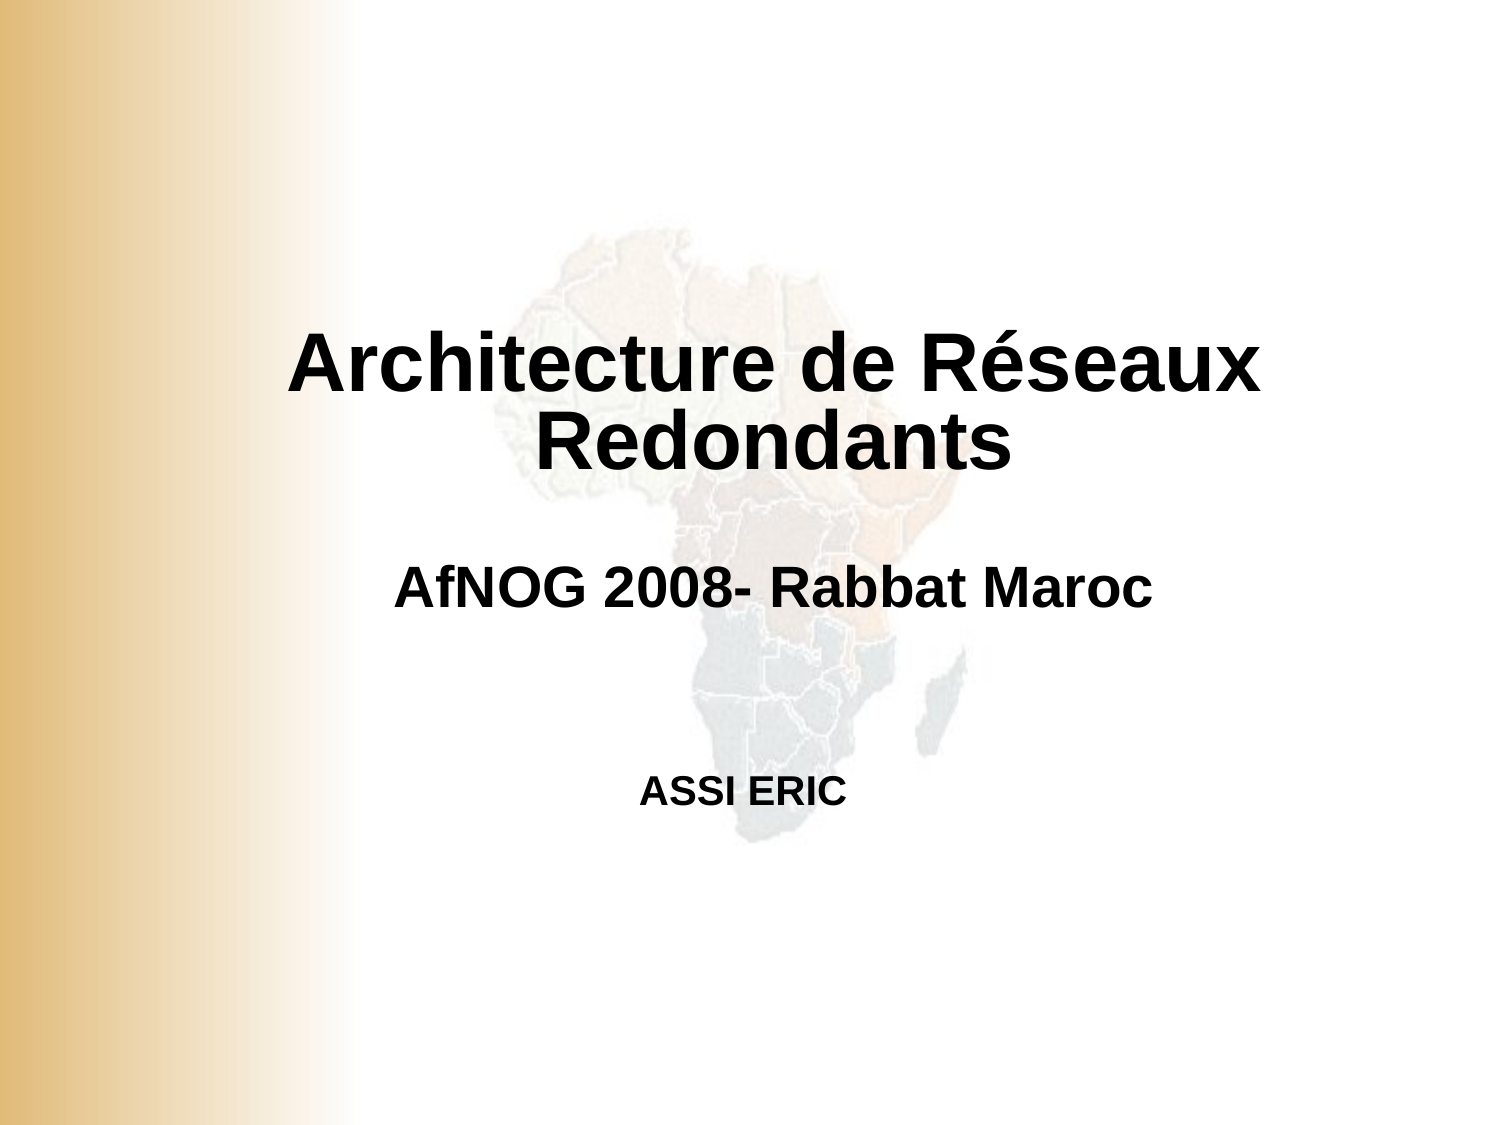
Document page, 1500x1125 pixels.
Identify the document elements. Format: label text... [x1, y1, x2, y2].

picture [0, 0, 1500, 1125]
text_box ASSI ERIC [59, 767, 1428, 911]
title Architecture de Réseaux Redondants AfNOG 2008- Rabbat Maroc [134, 300, 1415, 647]
